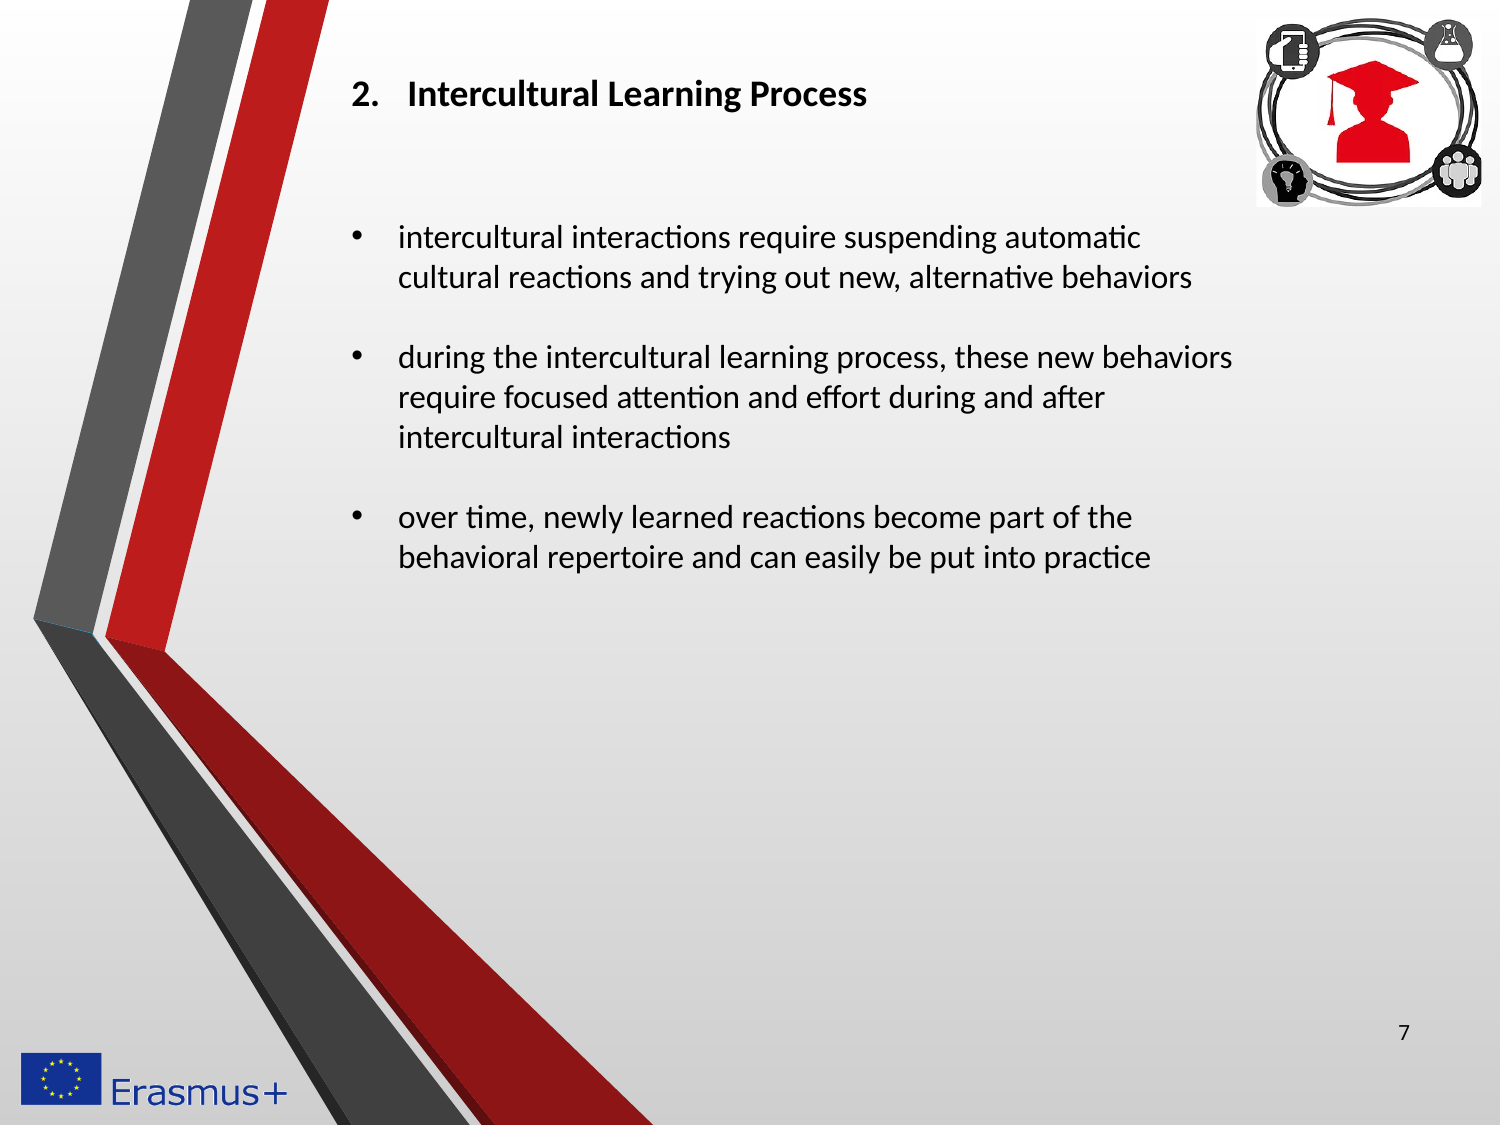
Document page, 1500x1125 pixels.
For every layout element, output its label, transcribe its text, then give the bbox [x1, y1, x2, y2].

slide_number <numer> [1357, 1003, 1425, 1064]
picture [5, 1037, 302, 1120]
picture [1256, 18, 1482, 207]
text_box intercultural interactions require suspending automatic cultural reactions and trying out new, alternative behaviors during the intercultural learning process, these new behaviors require focused attention and effort during and after intercultural interactions over time, newly learned reactions become part of the behavioral repertoire and can easily be put into practice [336, 208, 1258, 623]
text_box Intercultural Learning Process [336, 61, 1247, 122]
chart [1257, 19, 1483, 209]
